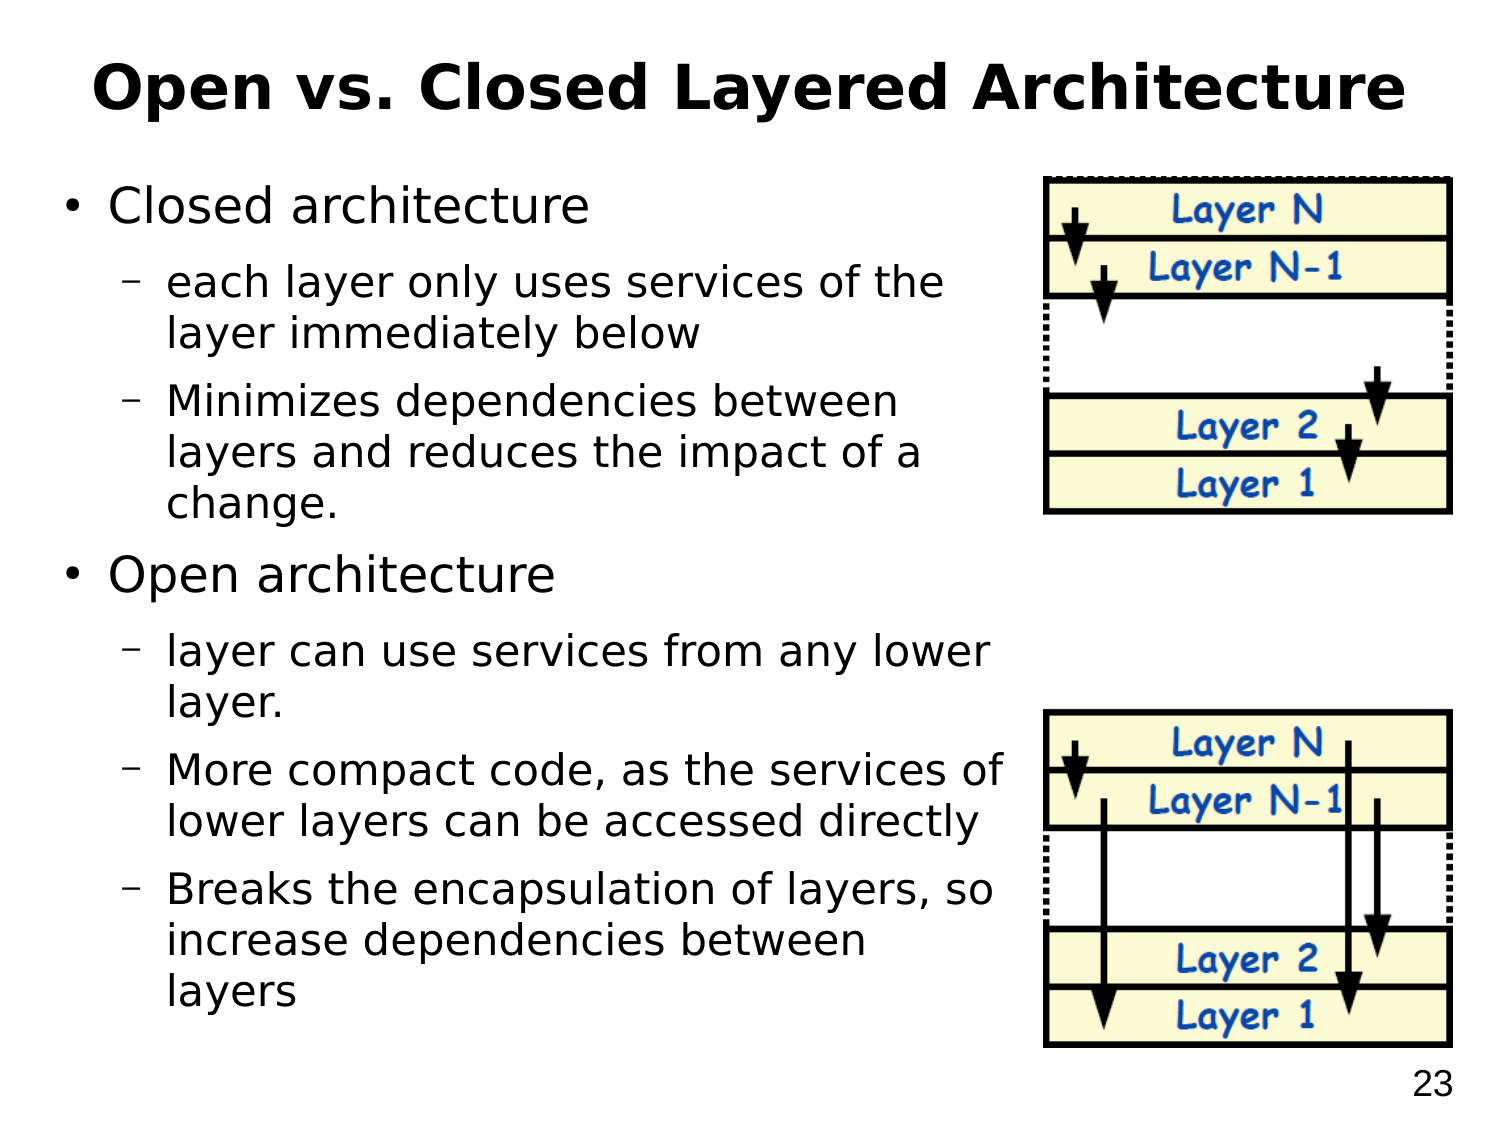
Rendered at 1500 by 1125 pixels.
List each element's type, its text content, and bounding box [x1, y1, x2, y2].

title Open vs. Closed Layered Architecture [75, 44, 1425, 177]
picture [1043, 176, 1453, 1048]
list Closed architecture each layer only uses services of the layer immediately below Minimizes dependencies between layers and reduces the impact of a change. Open architecture layer can use services from any lower layer. More compact code, as the services of lower layers can be accessed directly Breaks the encapsulation of layers, so increase dependencies between layers [49, 177, 1009, 1063]
